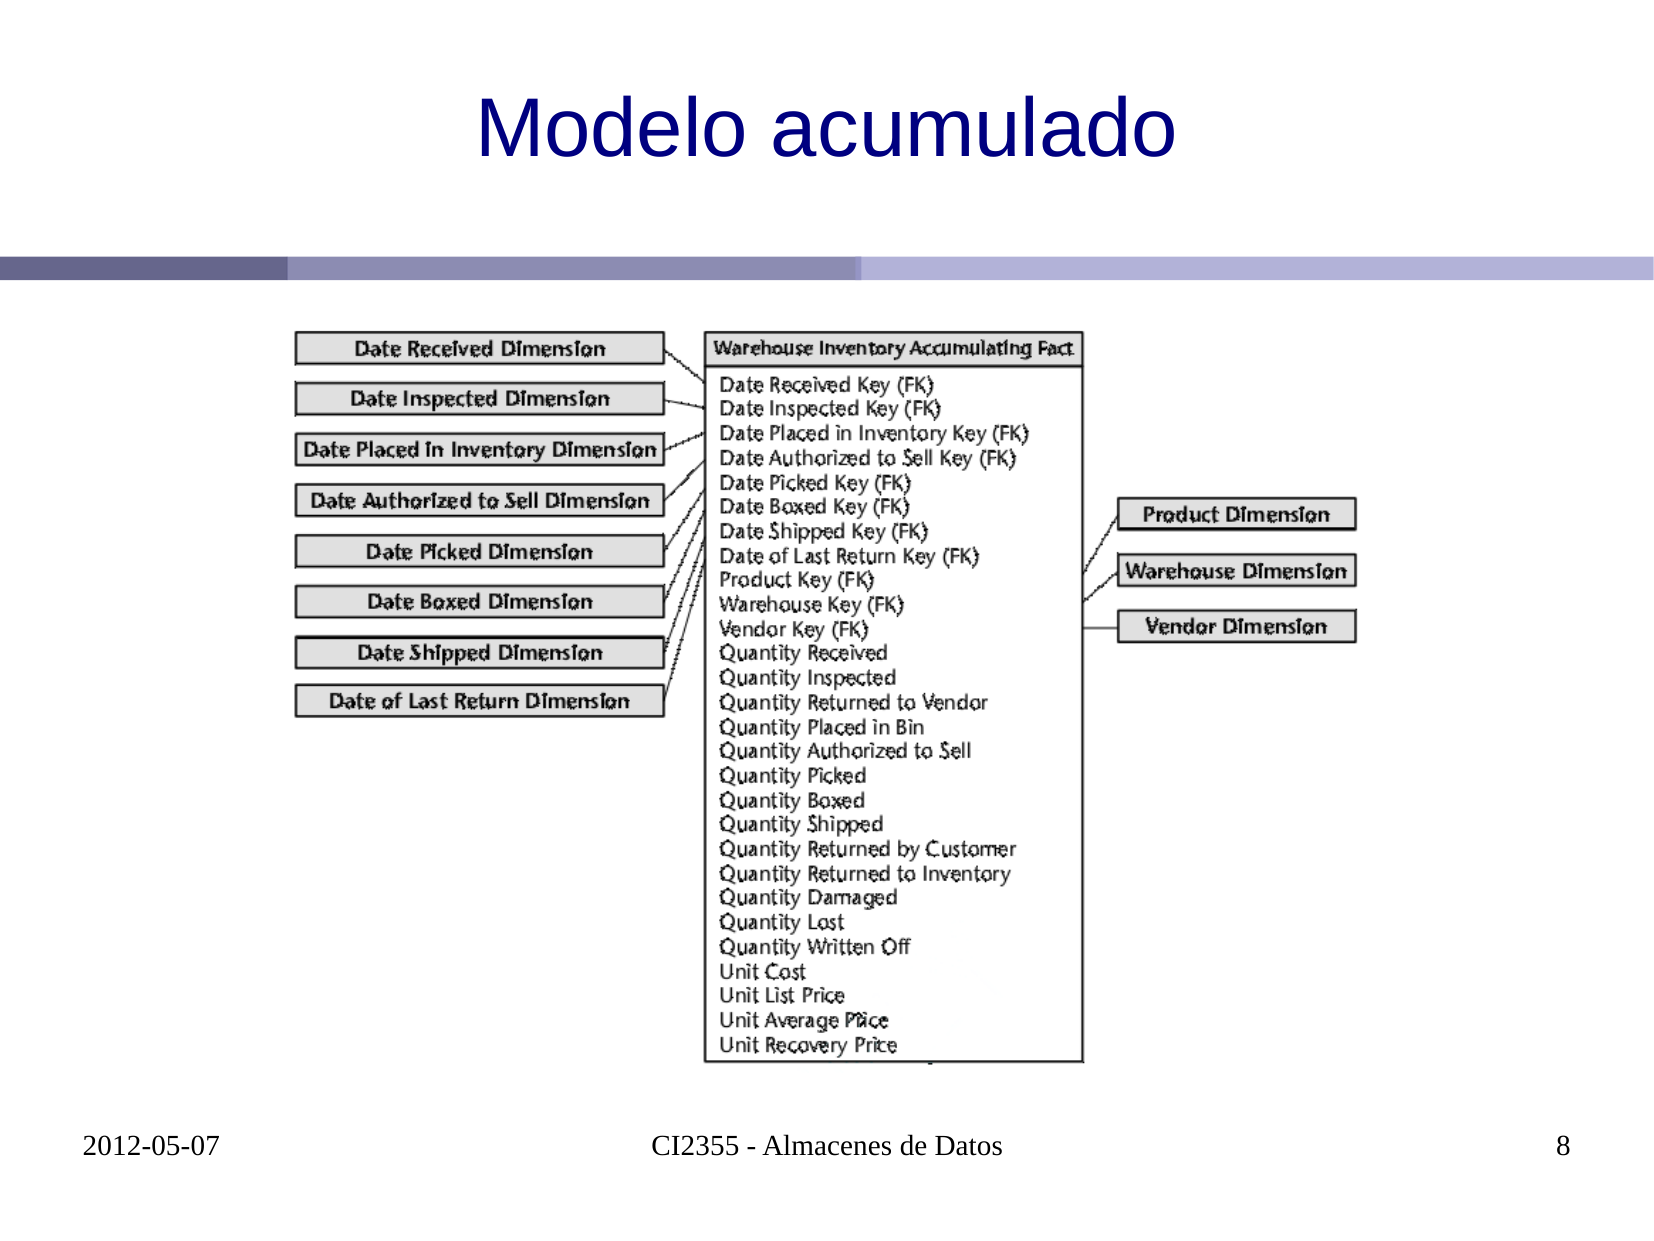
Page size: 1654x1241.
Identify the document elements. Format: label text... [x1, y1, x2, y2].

title Modelo acumulado [0, 0, 1654, 257]
picture [282, 323, 1370, 1073]
